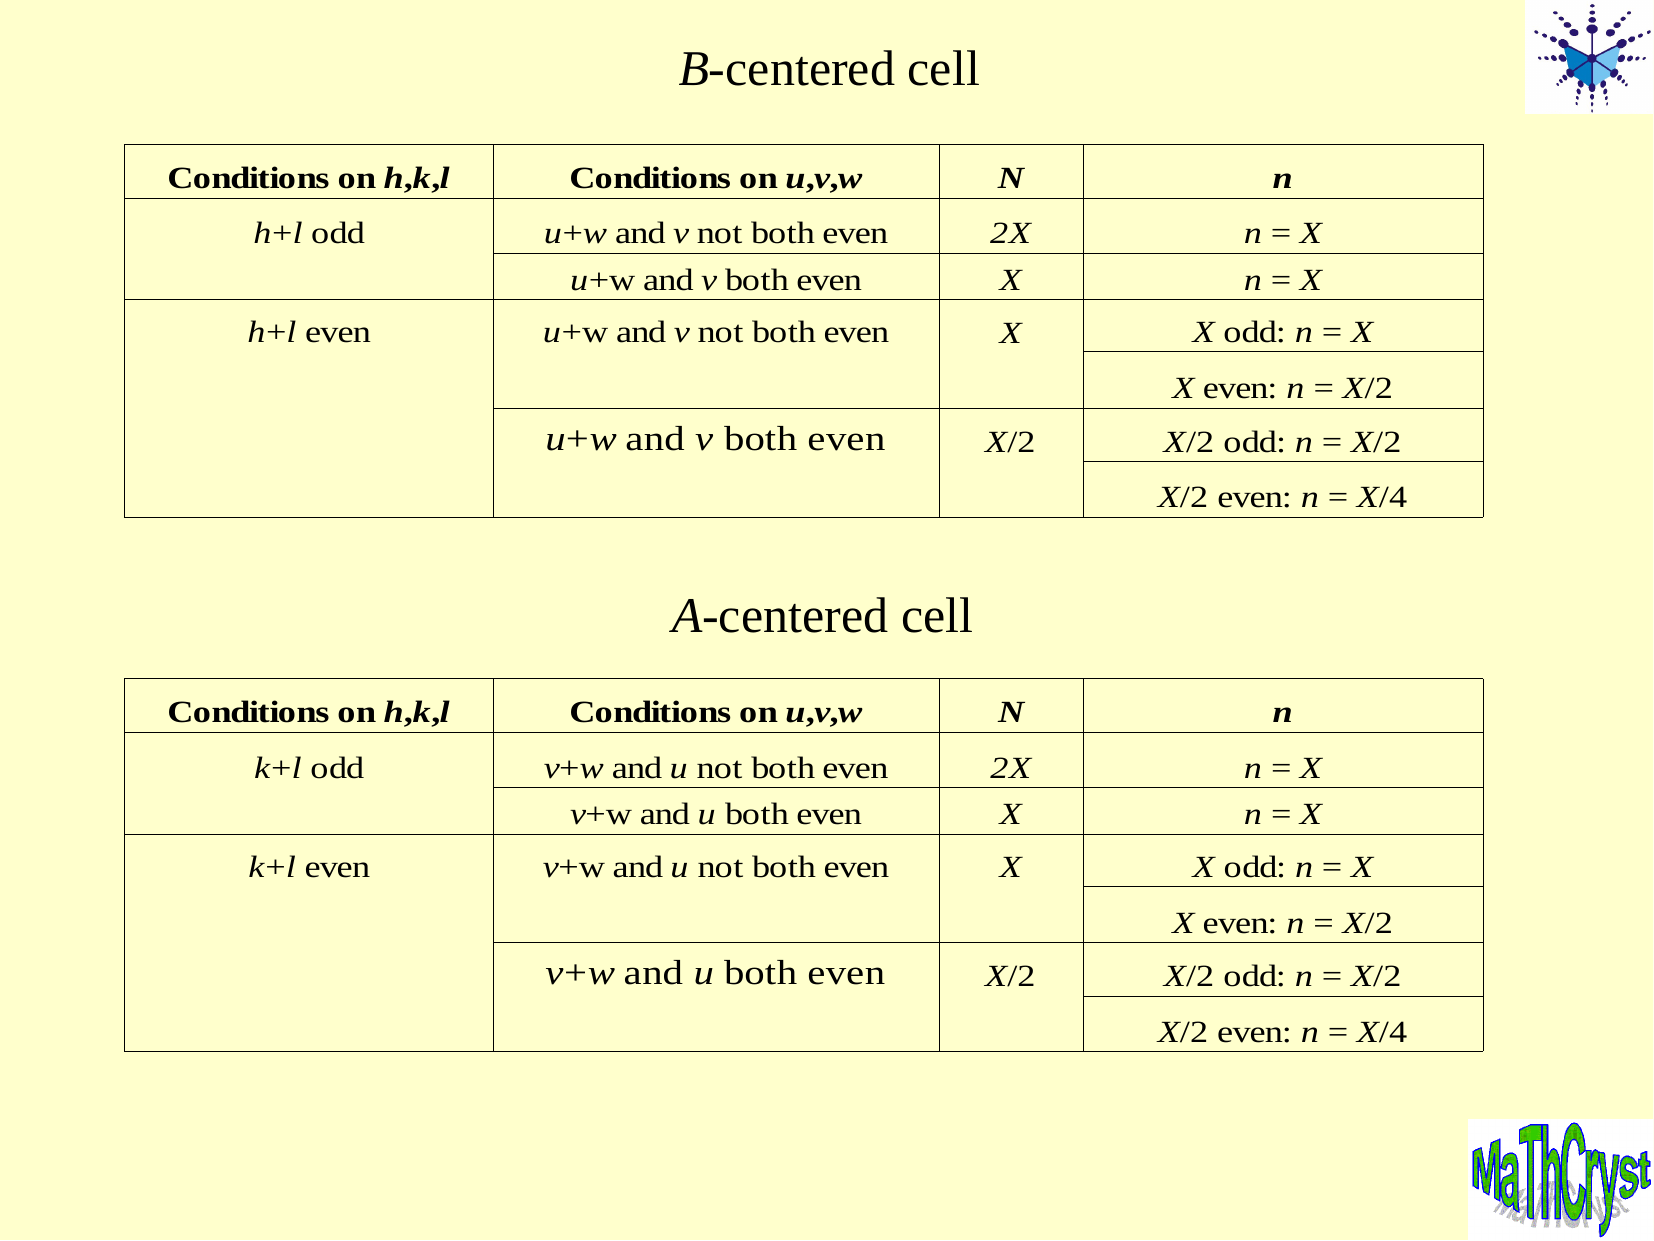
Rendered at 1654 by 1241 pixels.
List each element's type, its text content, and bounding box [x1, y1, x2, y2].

text_box B-centered cell [678, 40, 981, 97]
text_box A-centered cell [671, 588, 974, 645]
chart [122, 677, 1486, 1078]
picture [1525, 0, 1654, 114]
picture [1468, 1119, 1654, 1241]
chart [122, 142, 1486, 544]
